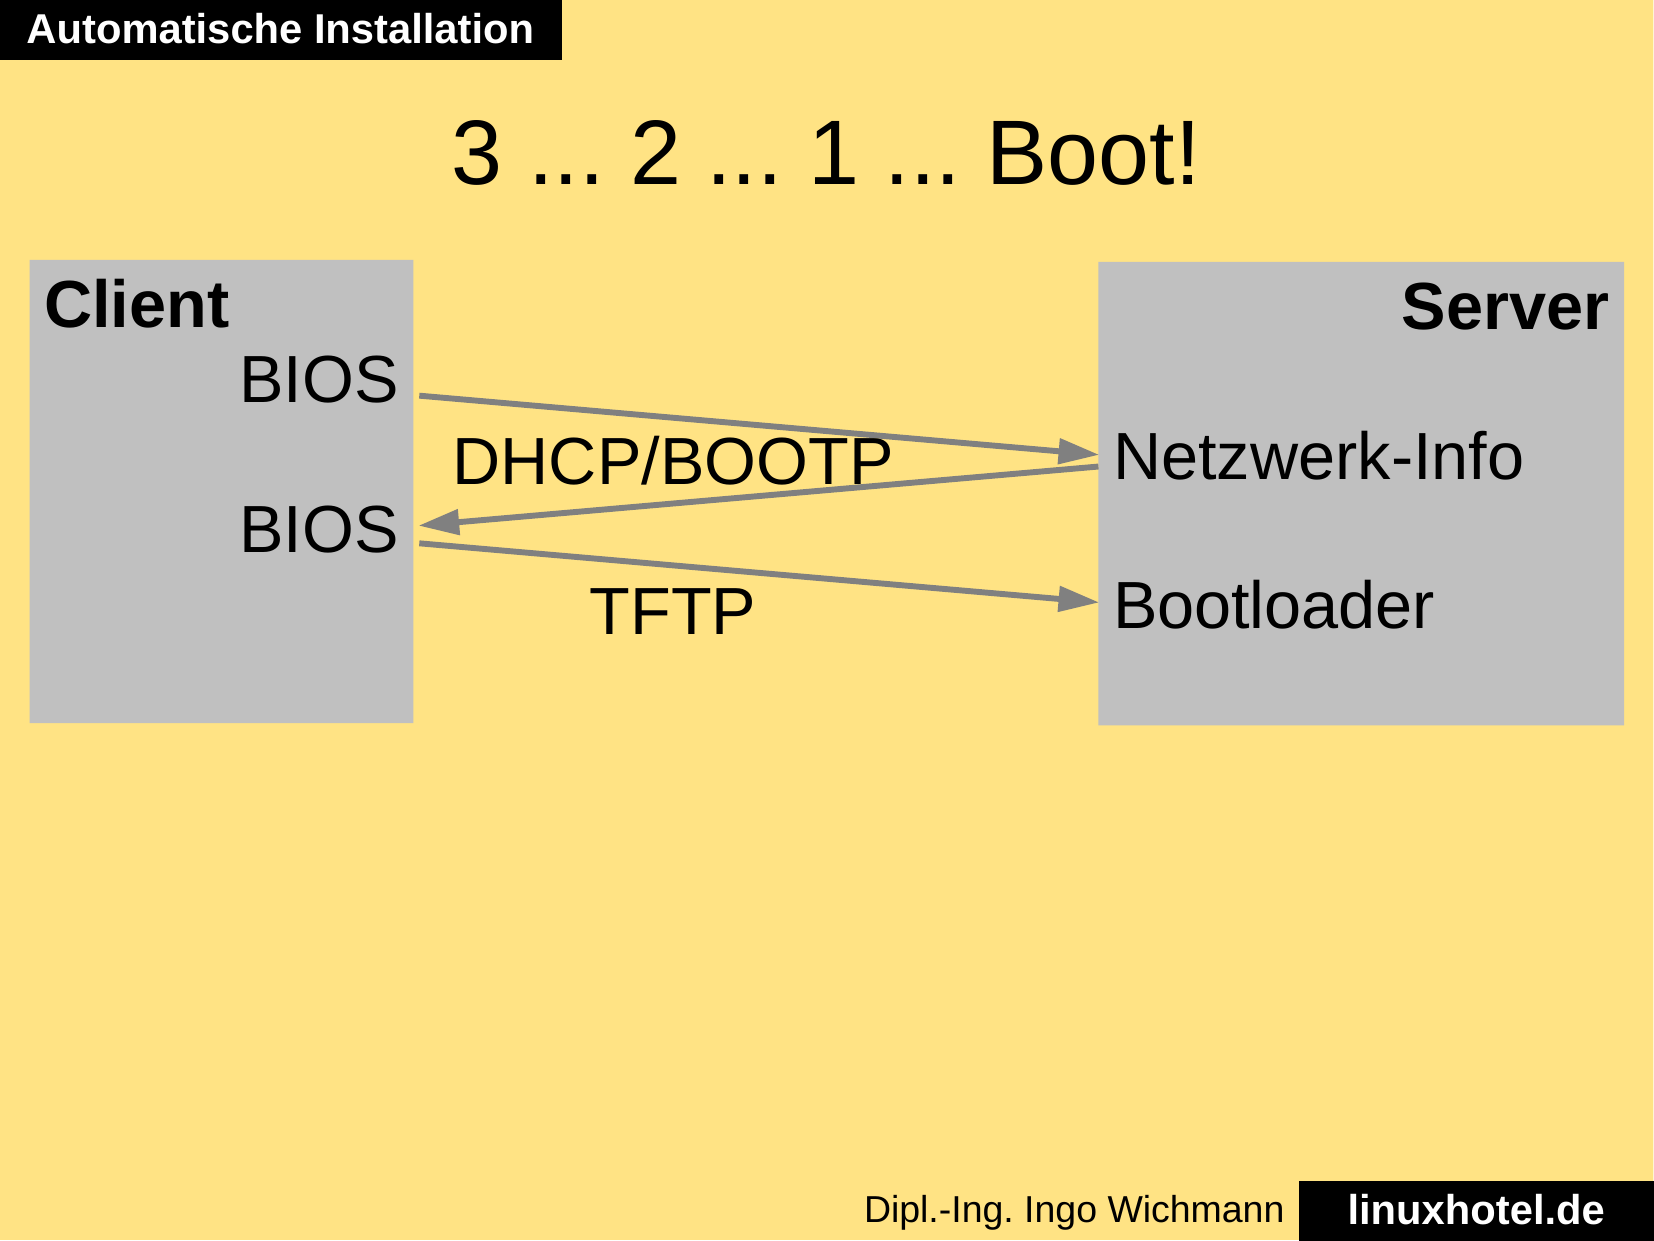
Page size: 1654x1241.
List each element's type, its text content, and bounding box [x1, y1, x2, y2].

text_box Client BIOS BIOS [29, 259, 414, 724]
text_box Server Netzwerk-Info Bootloader [1098, 261, 1625, 726]
text_box Automatische Installation [0, 0, 562, 60]
title 3 ... 2 ... 1 ... Boot! [82, 49, 1571, 257]
text_box Dipl.-Ing. Ingo Wichmann [945, 1181, 1300, 1238]
text_box DHCP/BOOTP TFTP [401, 267, 945, 1241]
text_box linuxhotel.de [1299, 1181, 1654, 1241]
